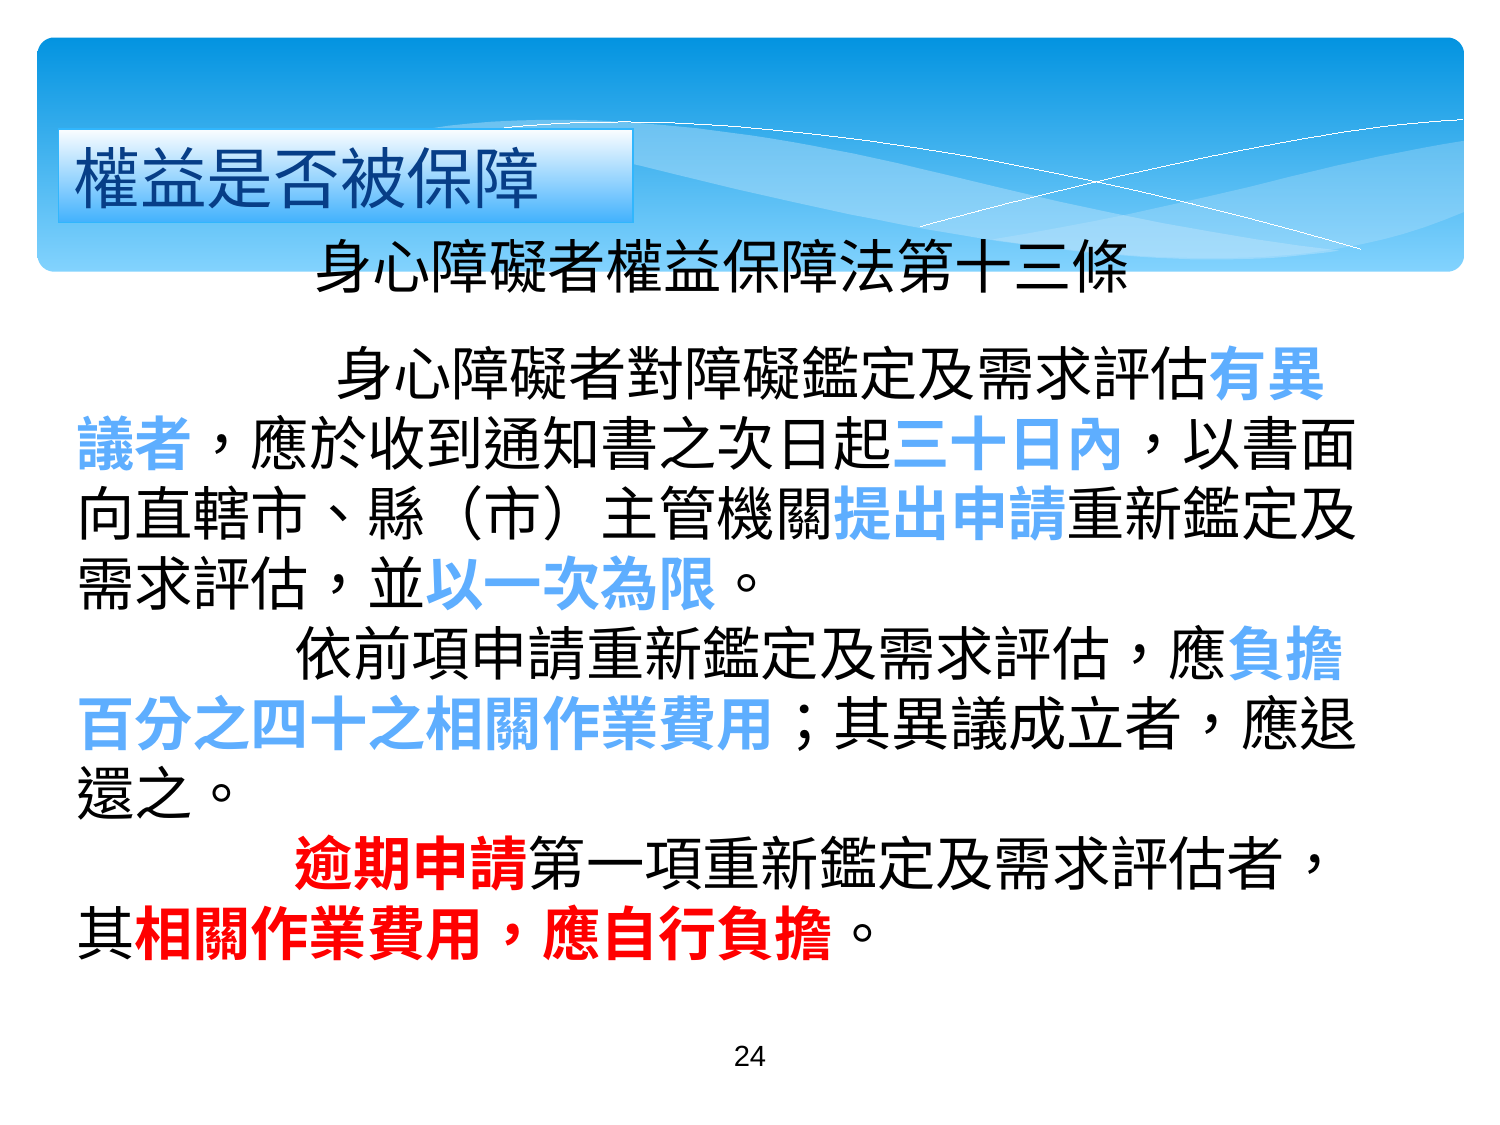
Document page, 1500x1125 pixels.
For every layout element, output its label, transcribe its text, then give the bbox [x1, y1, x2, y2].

table_header [23, 223, 61, 330]
table_cell [23, 330, 61, 975]
table_cell 身心障礙者對障礙鑑定及需求評估有異議者，應於收到通知書之次日起三十日內，以書面向直轄市、縣（市）主管機關提出申請重新鑑定及需求評估，並以一次為限。 依前項申請重新鑑定及需求評估，應負擔百分之四十之相關作業費用；其異議成立者，應退還之。 逾期申請第一項重新鑑定及需求評估者，其相關作業費用，應自行負擔。 [61, 330, 1383, 975]
table_header 身心障礙者權益保障法第十三條 [61, 223, 1383, 330]
text_box <編號> [654, 1025, 846, 1086]
text_box 權益是否被保障 [58, 128, 633, 223]
